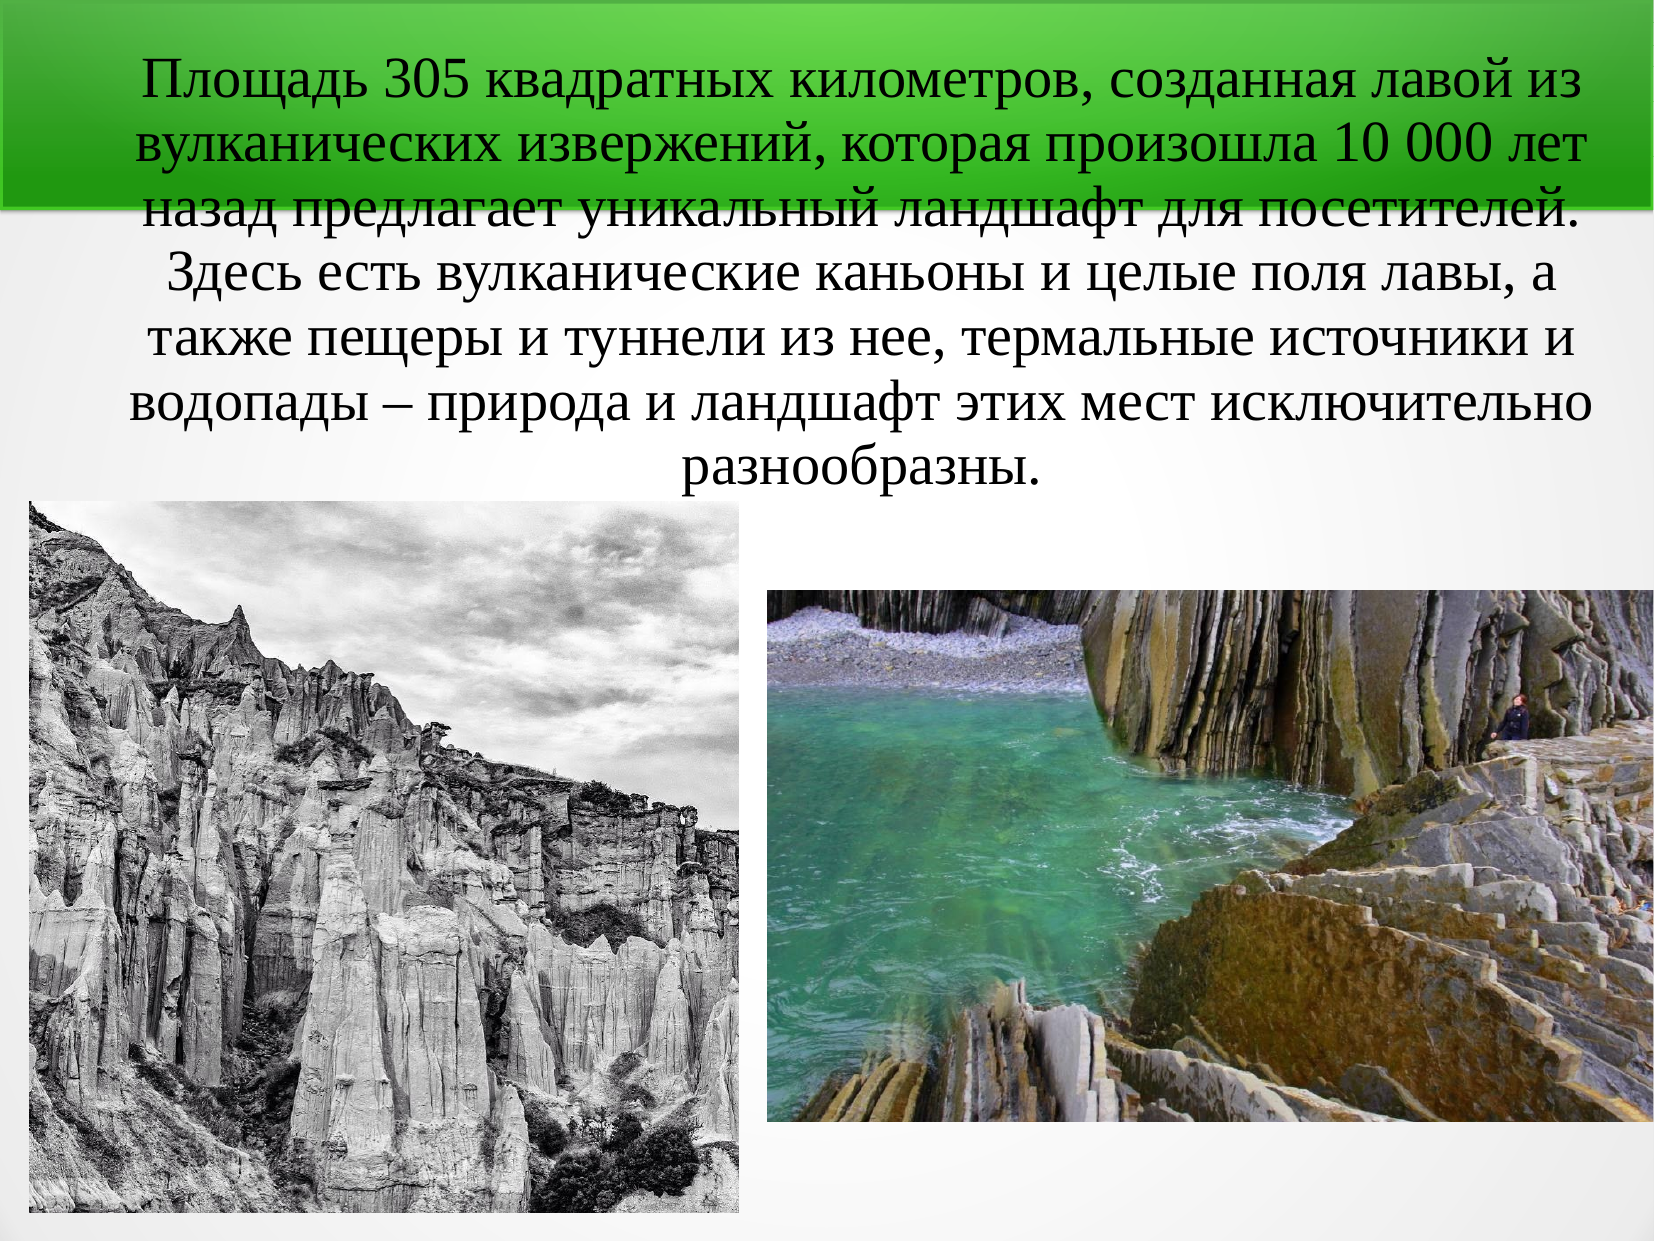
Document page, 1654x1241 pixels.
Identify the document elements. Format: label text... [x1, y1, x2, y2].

picture [767, 590, 1654, 1123]
picture [29, 501, 739, 1213]
subtitle Площадь 305 квадратных километров, созданная лавой из вулканических извержений, которая произошла 10 000 лет назад предлагает уникальный ландшафт для посетителей. Здесь есть вулканические каньоны и целые поля лавы, а также пещеры и туннели из нее, термальные источники и водопады – природа и ландшафт этих мест исключительно разнообразны. [118, 0, 1607, 572]
